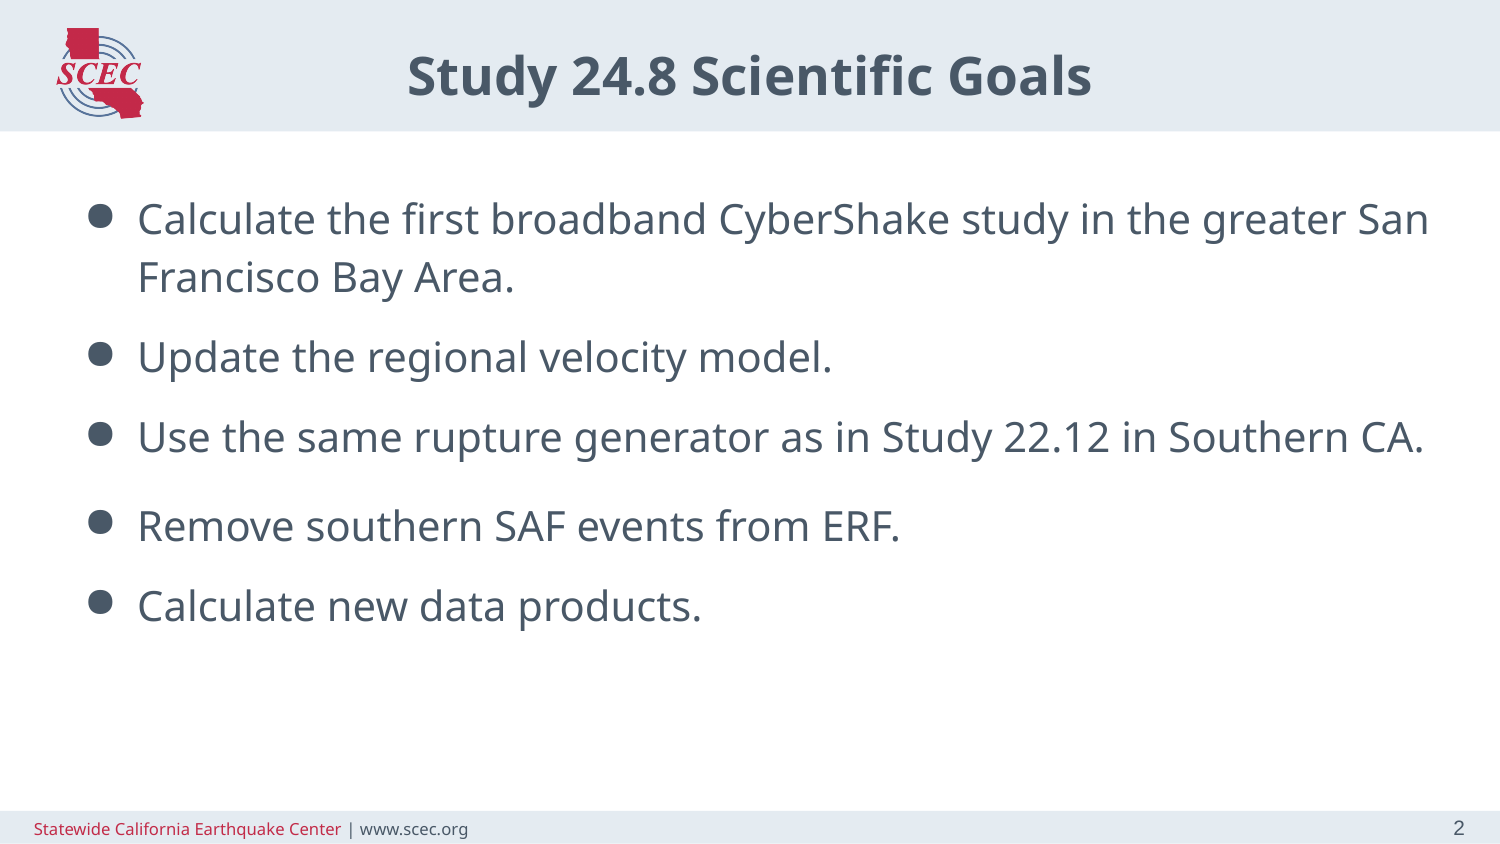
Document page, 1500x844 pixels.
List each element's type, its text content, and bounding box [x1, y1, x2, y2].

text_box Statewide California Earthquake Center | www.scec.org [18, 811, 524, 844]
picture [56, 28, 144, 119]
title Study 24.8 Scientific Goals [173, 26, 1327, 121]
list Calculate the first broadband CyberShake study in the greater San Francisco Bay Area. Update the regional velocity model. Use the same rupture generator as in Study 22.12 in Southern CA. Remove southern SAF events from ERF. Calculate new data products. [51, 170, 1449, 750]
slide_number <number> [1389, 811, 1480, 844]
